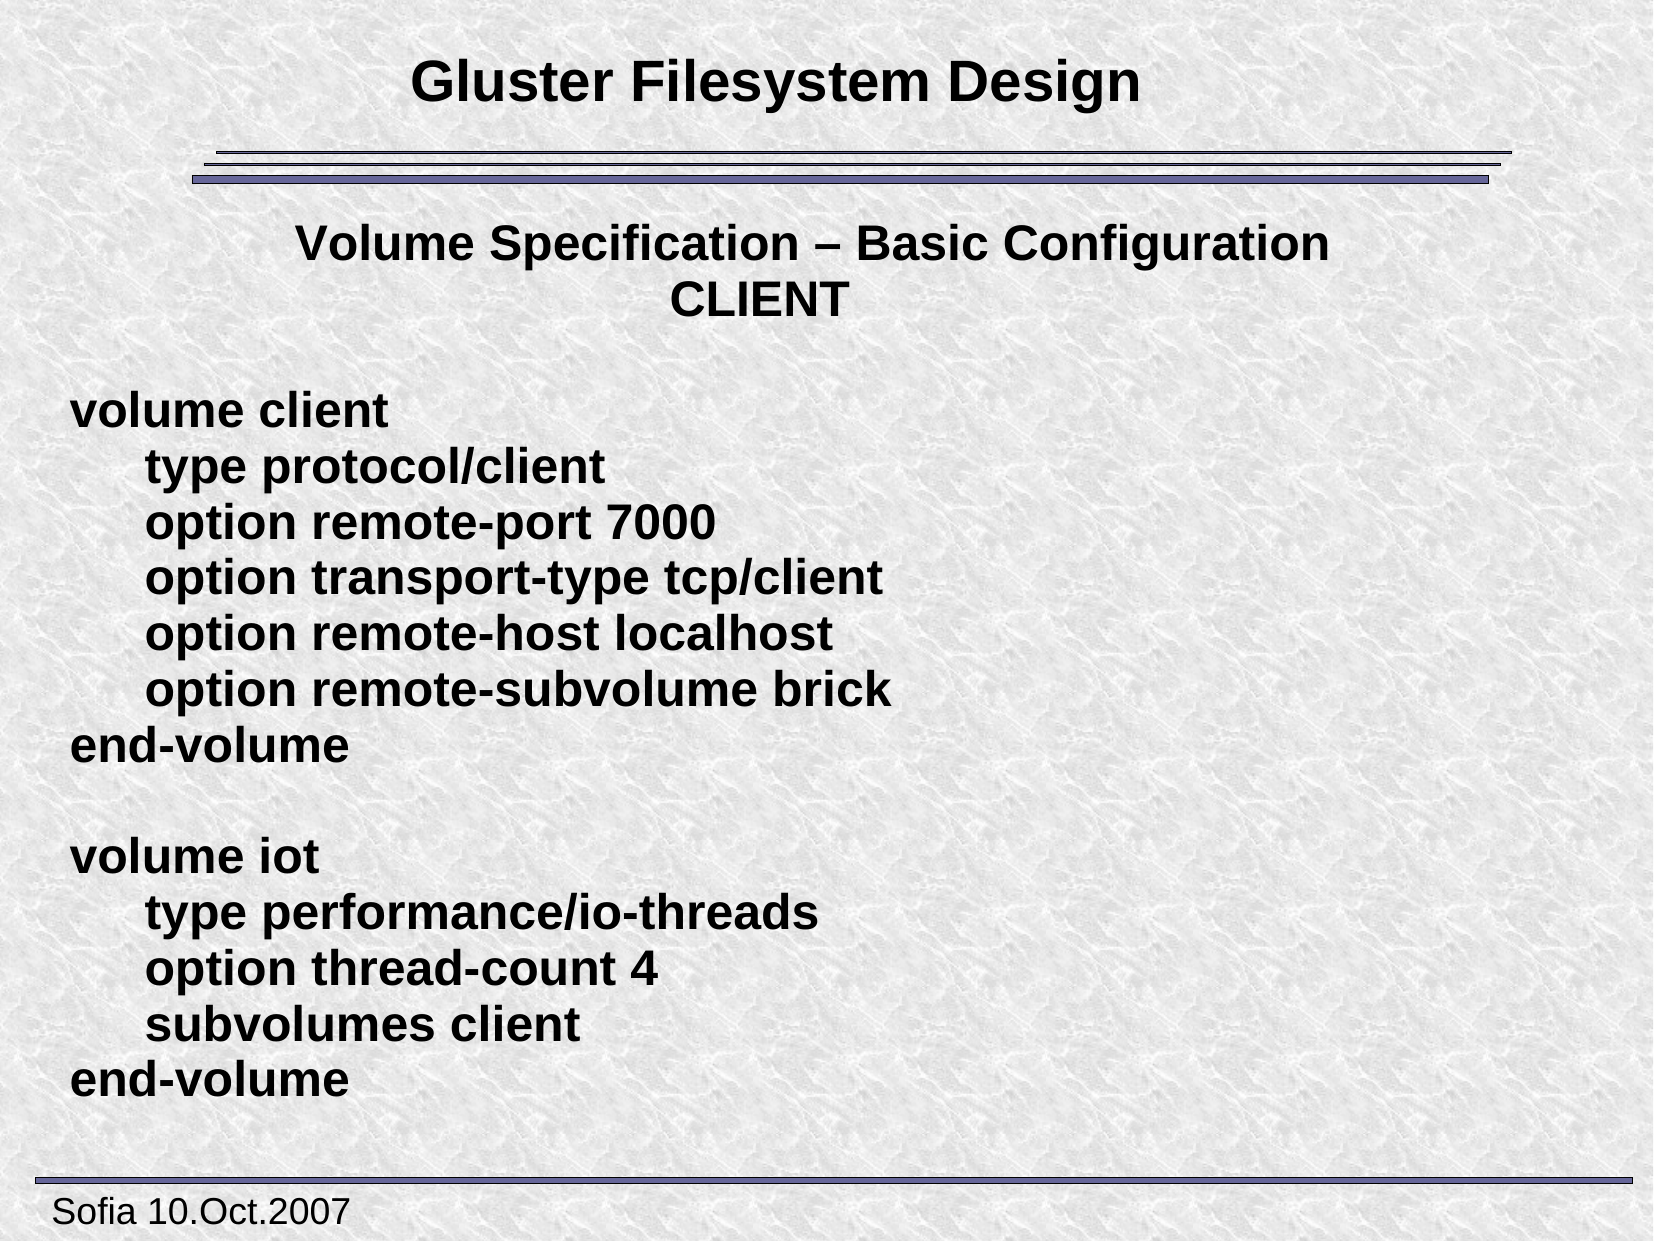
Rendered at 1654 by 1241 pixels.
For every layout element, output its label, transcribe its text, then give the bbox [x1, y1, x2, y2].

text_box [35, 1177, 1633, 1184]
text_box Volume Specification – Basic Configuration CLIENT volume client type protocol/client option remote-port 7000 option transport-type tcp/client option remote-host localhost option remote-subvolume brick end-volume volume iot type performance/io-threads option thread-count 4 subvolumes client end-volume [54, 207, 1626, 1156]
text_box [192, 175, 1489, 184]
picture [0, 0, 1654, 1241]
text_box Sofia 10.Oct.2007 [36, 1183, 389, 1241]
text_box Gluster Filesystem Design [395, 41, 1211, 125]
